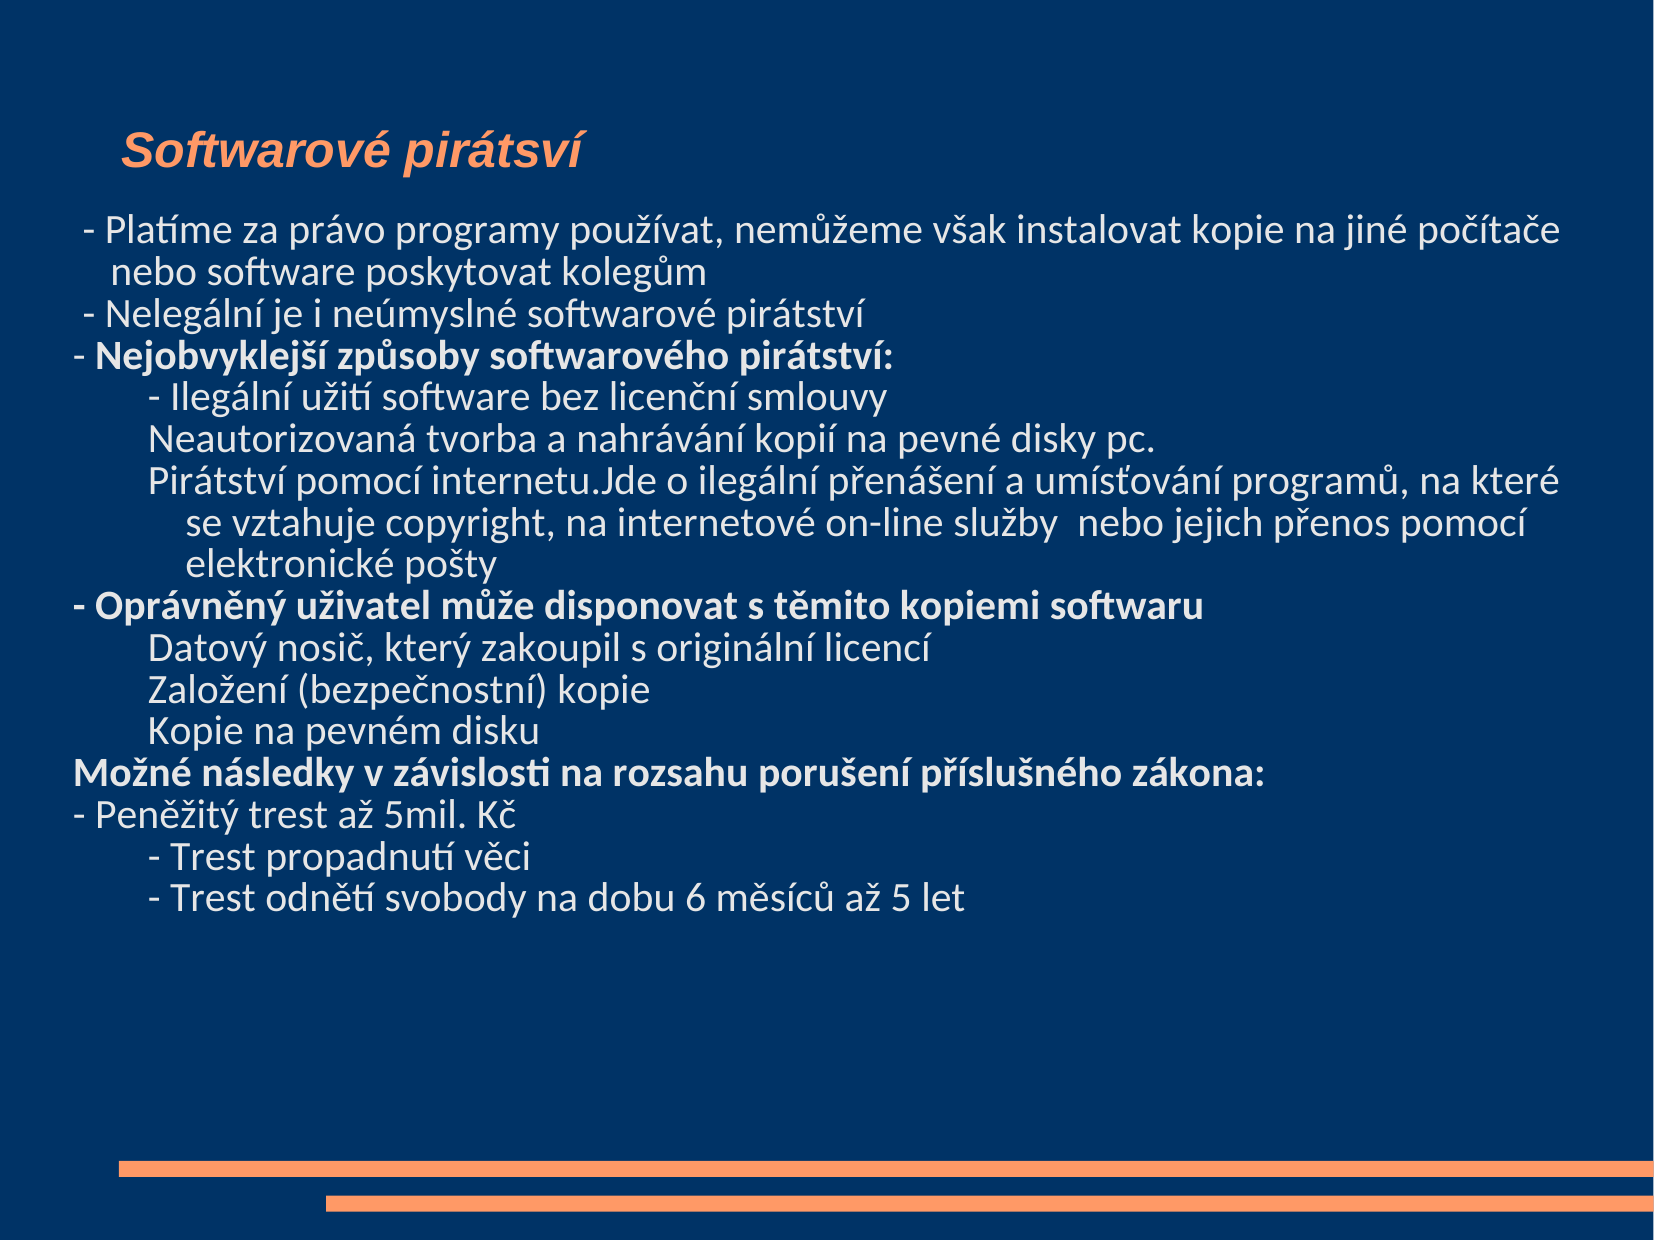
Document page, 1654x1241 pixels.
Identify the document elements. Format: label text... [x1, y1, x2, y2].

list - Platíme za právo programy používat, nemůžeme však instalovat kopie na jiné počítače nebo software poskytovat kolegům - Nelegální je i neúmyslné softwarové pirátství - Nejobvyklejší způsoby softwarového pirátství: - Ilegální užití software bez licenční smlouvy Neautorizovaná tvorba a nahrávání kopií na pevné disky pc. Pirátství pomocí internetu.Jde o ilegální přenášení a umísťování programů, na které se vztahuje copyright, na internetové on-line služby nebo jejich přenos pomocí elektronické pošty - Oprávněný uživatel může disponovat s těmito kopiemi softwaru Datový nosič, který zakoupil s originální licencí Založení (bezpečnostní) kopie Kopie na pevném disku Možné následky v závislosti na rozsahu porušení příslušného zákona: - Peněžitý trest až 5mil. Kč - Trest propadnutí věci - Trest odnětí svobody na dobu 6 měsíců až 5 let [35, 212, 1595, 1241]
title Softwarové pirátsví [121, 46, 1534, 212]
